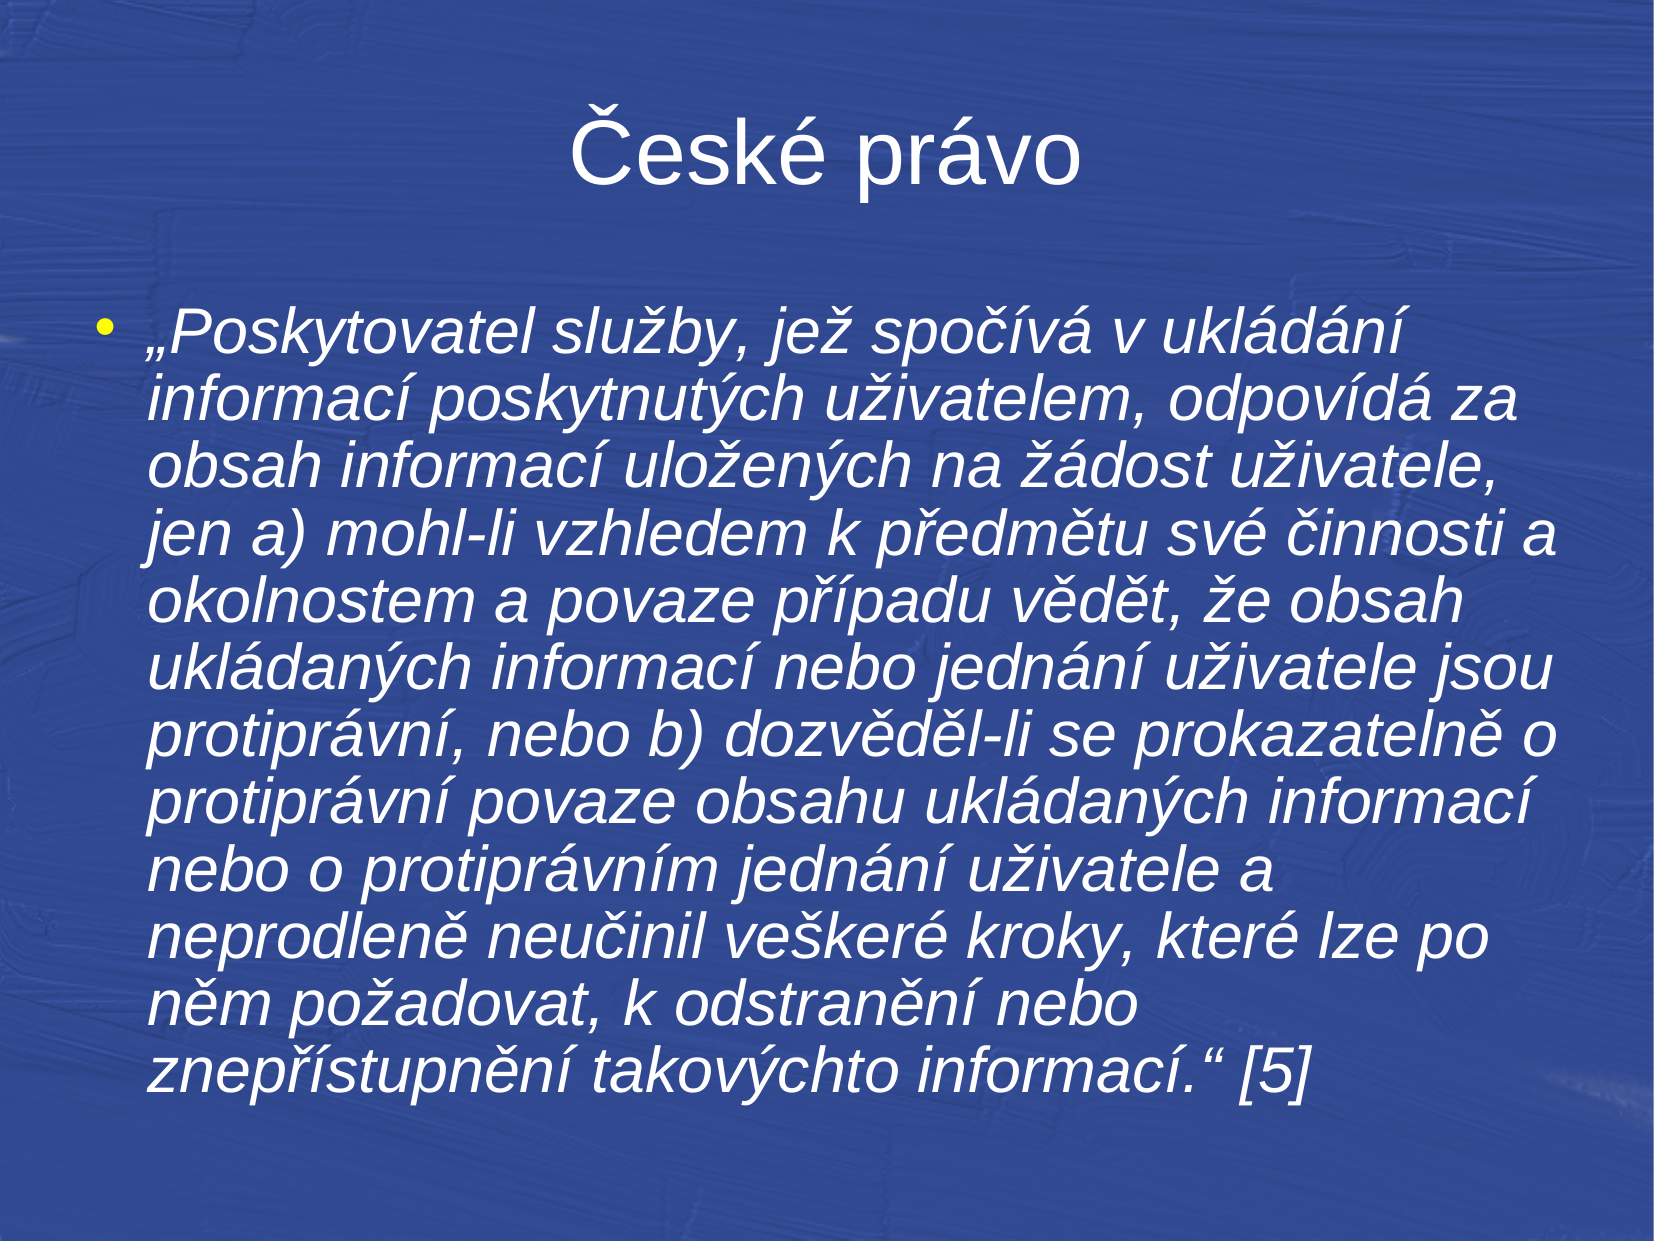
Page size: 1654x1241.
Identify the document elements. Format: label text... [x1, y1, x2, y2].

title České právo [82, 56, 1571, 249]
picture [0, 0, 1654, 1241]
list „Poskytovatel služby, jež spočívá v ukládání informací poskytnutých uživatelem, odpovídá za obsah informací uložených na žádost uživatele, jen a) mohl-li vzhledem k předmětu své činnosti a okolnostem a povaze případu vědět, že obsah ukládaných informací nebo jednání uživatele jsou protiprávní, nebo b) dozvěděl-li se prokazatelně o protiprávní povaze obsahu ukládaných informací nebo o protiprávním jednání uživatele a neprodleně neučinil veškeré kroky, které lze po něm požadovat, k odstranění nebo znepřístupnění takovýchto informací.“ [5] [76, 295, 1565, 1165]
